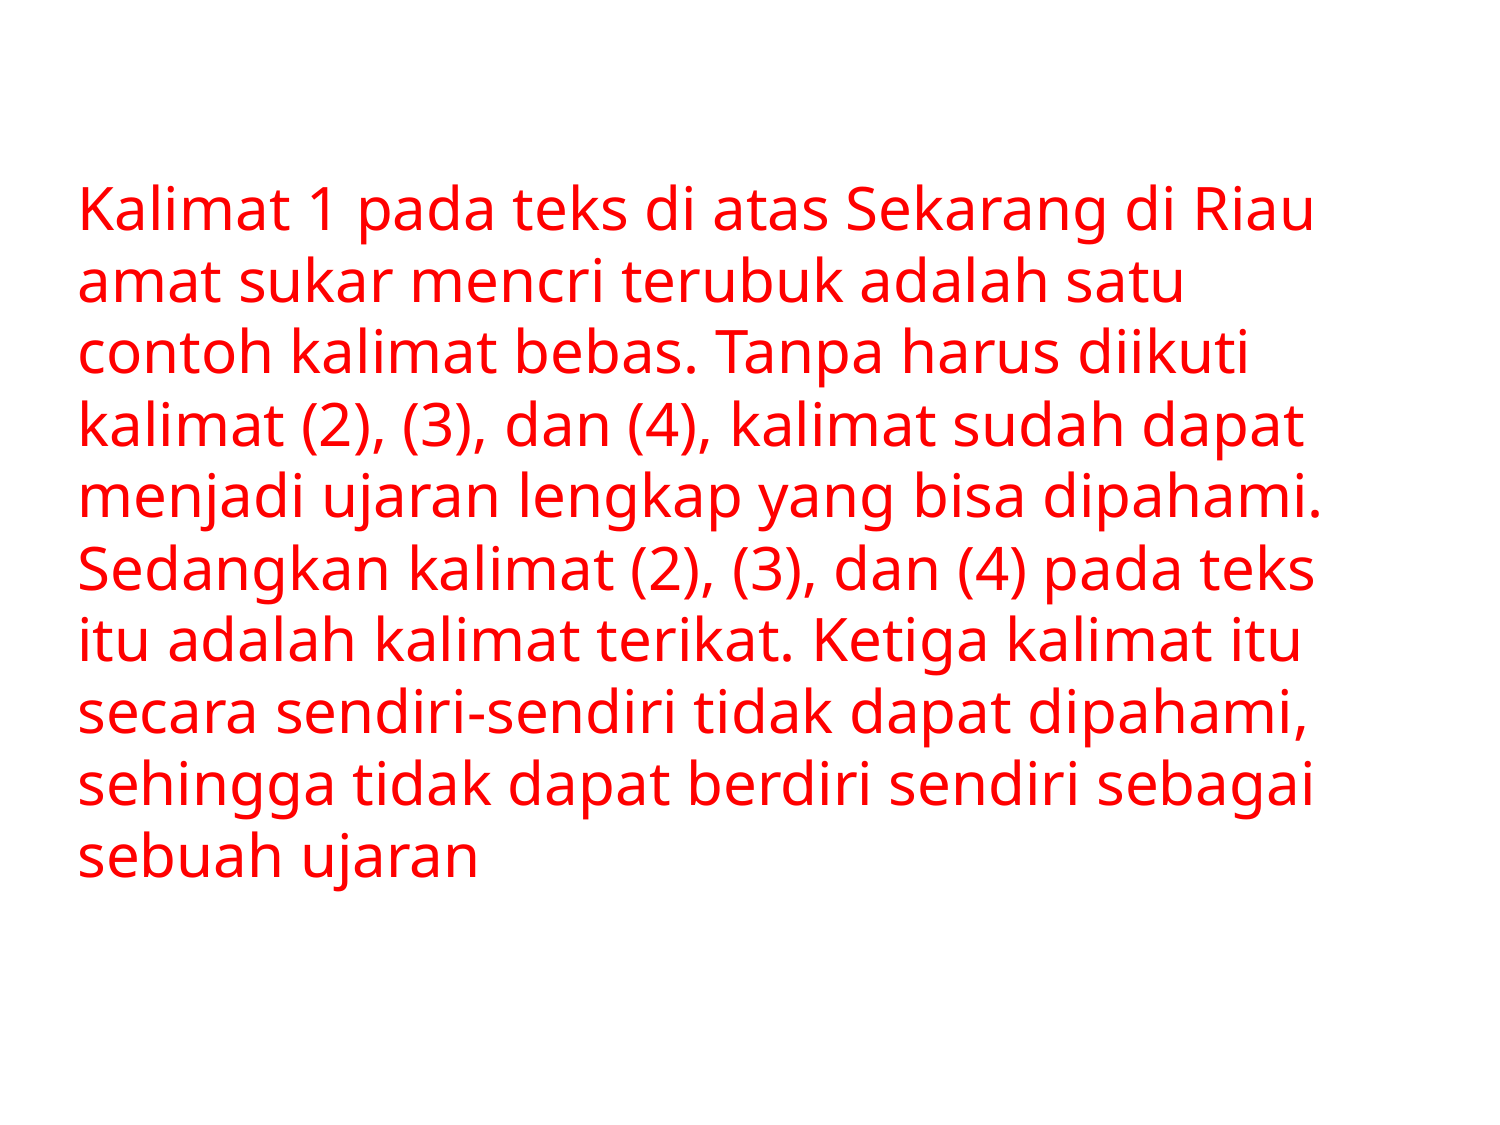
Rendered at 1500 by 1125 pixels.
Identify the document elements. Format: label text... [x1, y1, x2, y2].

title [75, 45, 1425, 233]
list Kalimat 1 pada teks di atas Sekarang di Riau amat sukar mencri terubuk adalah satu contoh kalimat bebas. Tanpa harus diikuti kalimat (2), (3), dan (4), kalimat sudah dapat menjadi ujaran lengkap yang bisa dipahami. Sedangkan kalimat (2), (3), dan (4) pada teks itu adalah kalimat terikat. Ketiga kalimat itu secara sendiri-sendiri tidak dapat dipahami, sehingga tidak dapat berdiri sendiri sebagai sebuah ujaran [62, 162, 1413, 905]
